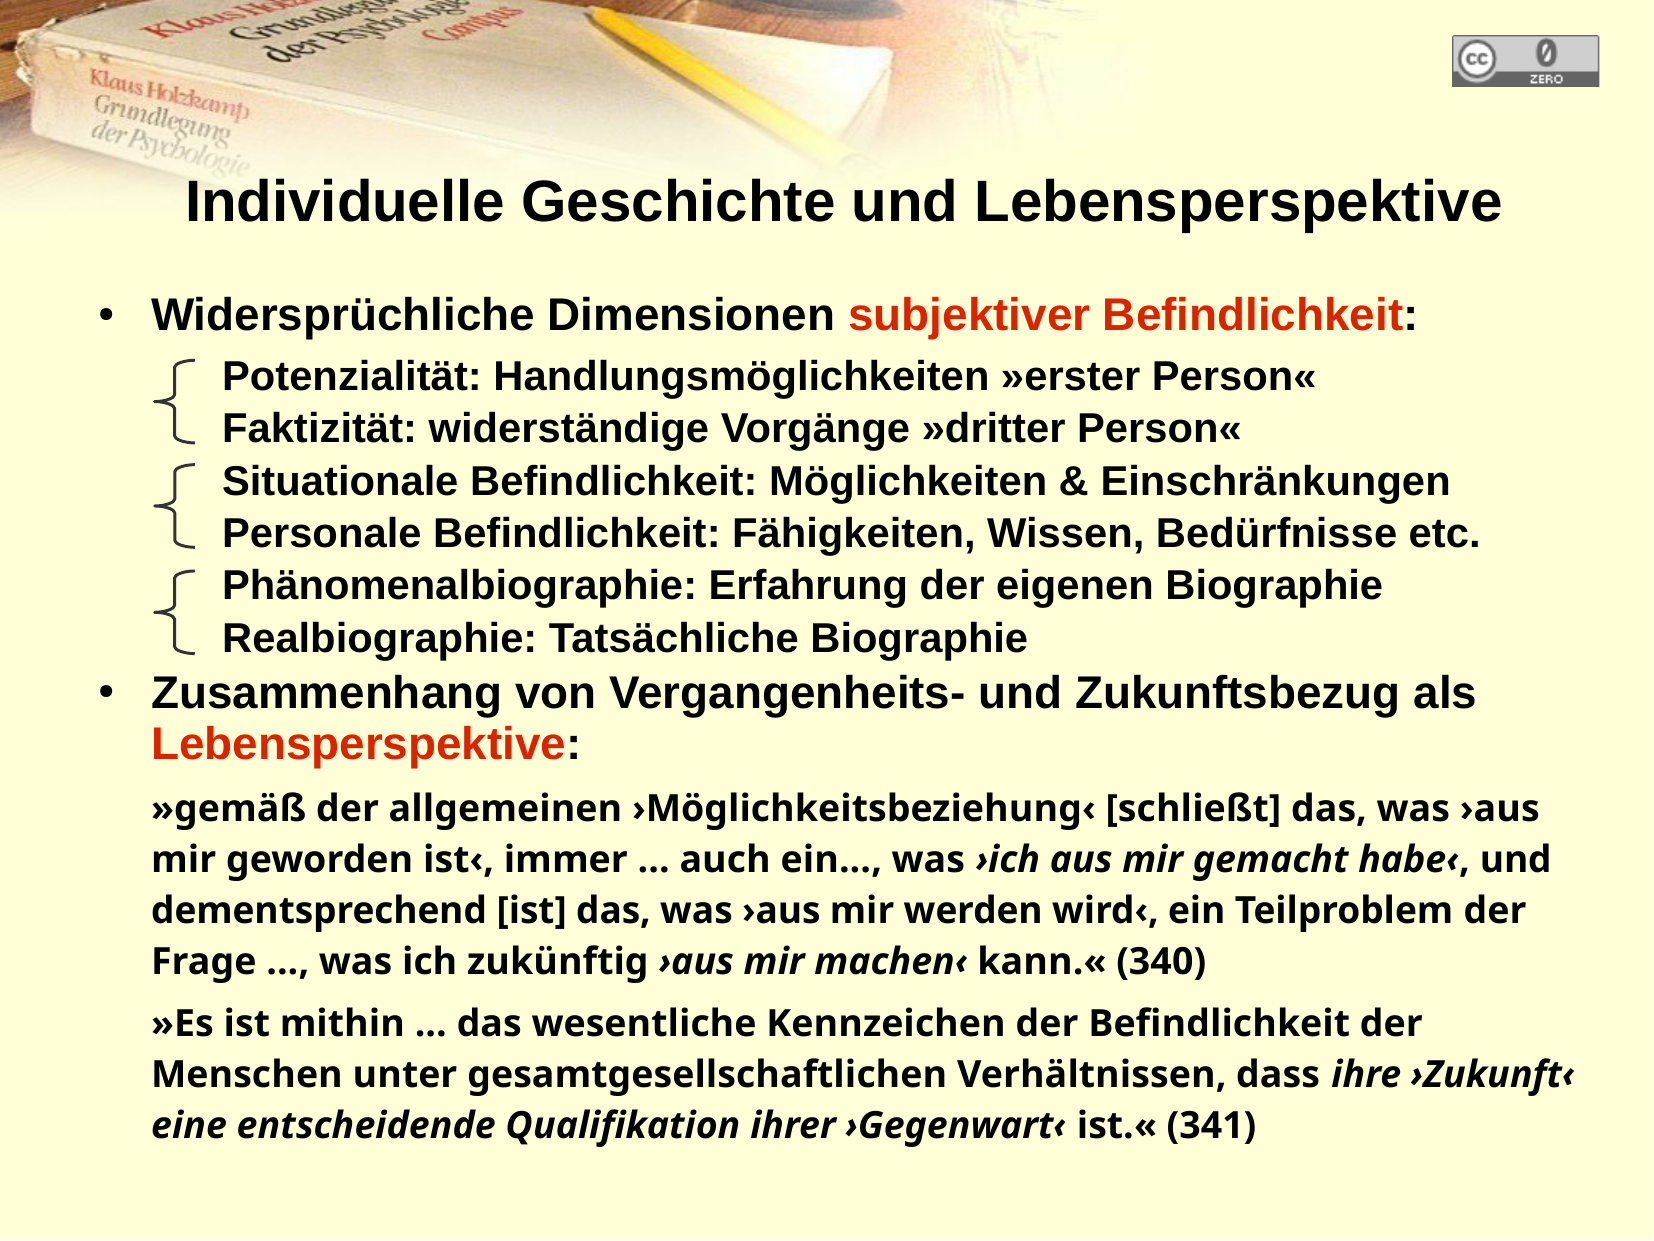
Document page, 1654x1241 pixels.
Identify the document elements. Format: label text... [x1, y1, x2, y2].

title Individuelle Geschichte und Lebensperspektive [82, 124, 1607, 278]
picture [0, 0, 1156, 213]
list Widersprüchliche Dimensionen subjektiver Befindlichkeit: Potenzialität: Handlungsmöglichkeiten »erster Person« Faktizität: widerständige Vorgänge »dritter Person« Situationale Befindlichkeit: Möglichkeiten & Einschränkungen Personale Befindlichkeit: Fähigkeiten, Wissen, Bedürfnisse etc. Phänomenalbiographie: Erfahrung der eigenen Biographie Realbiographie: Tatsächliche Biographie Zusammenhang von Vergangenheits- und Zukunftsbezug als Lebensperspektive: »gemäß der allgemeinen ›Möglichkeitsbeziehung‹ [schließt] das, was ›aus mir geworden ist‹, immer ... auch ein..., was ›ich aus mir gemacht habe‹, und dementsprechend [ist] das, was ›aus mir werden wird‹, ein Teilproblem der Frage ..., was ich zukünftig ›aus mir machen‹ kann.« (340) »Es ist mithin ... das wesentliche Kennzeichen der Befindlichkeit der Menschen unter gesamtgesellschaftlichen Verhältnissen, dass ihre ›Zukunft‹ eine entscheidende Qualifikation ihrer ›Gegenwart‹ ist.« (341) [80, 289, 1607, 1182]
picture [1452, 35, 1600, 87]
